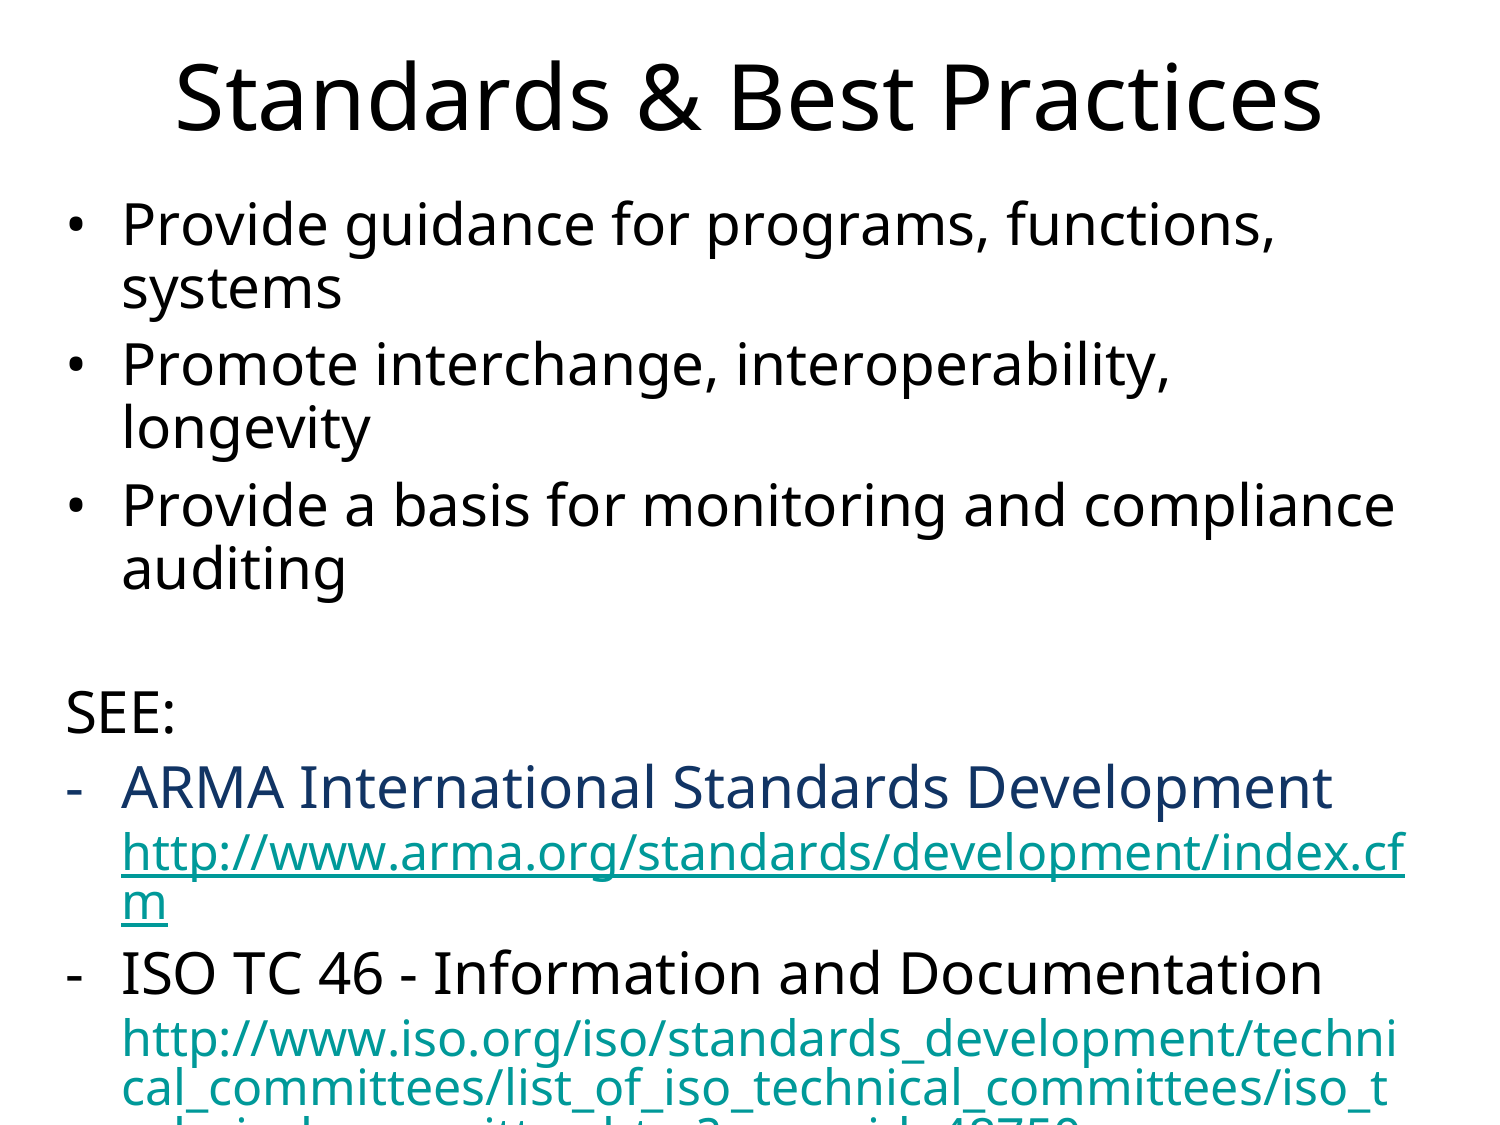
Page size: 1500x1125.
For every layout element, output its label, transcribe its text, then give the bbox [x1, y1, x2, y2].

title Standards & Best Practices [0, 0, 1500, 188]
list Provide guidance for programs, functions, systems Promote interchange, interoperability, longevity Provide a basis for monitoring and compliance auditing SEE: ARMA International Standards Development http://www.arma.org/standards/development/index.cfm ISO TC 46 - Information and Documentation http://www.iso.org/iso/standards_development/technical_committees/list_of_iso_technical_committees/iso_technical_committee.htm?commid=48750 [49, 187, 1425, 1098]
